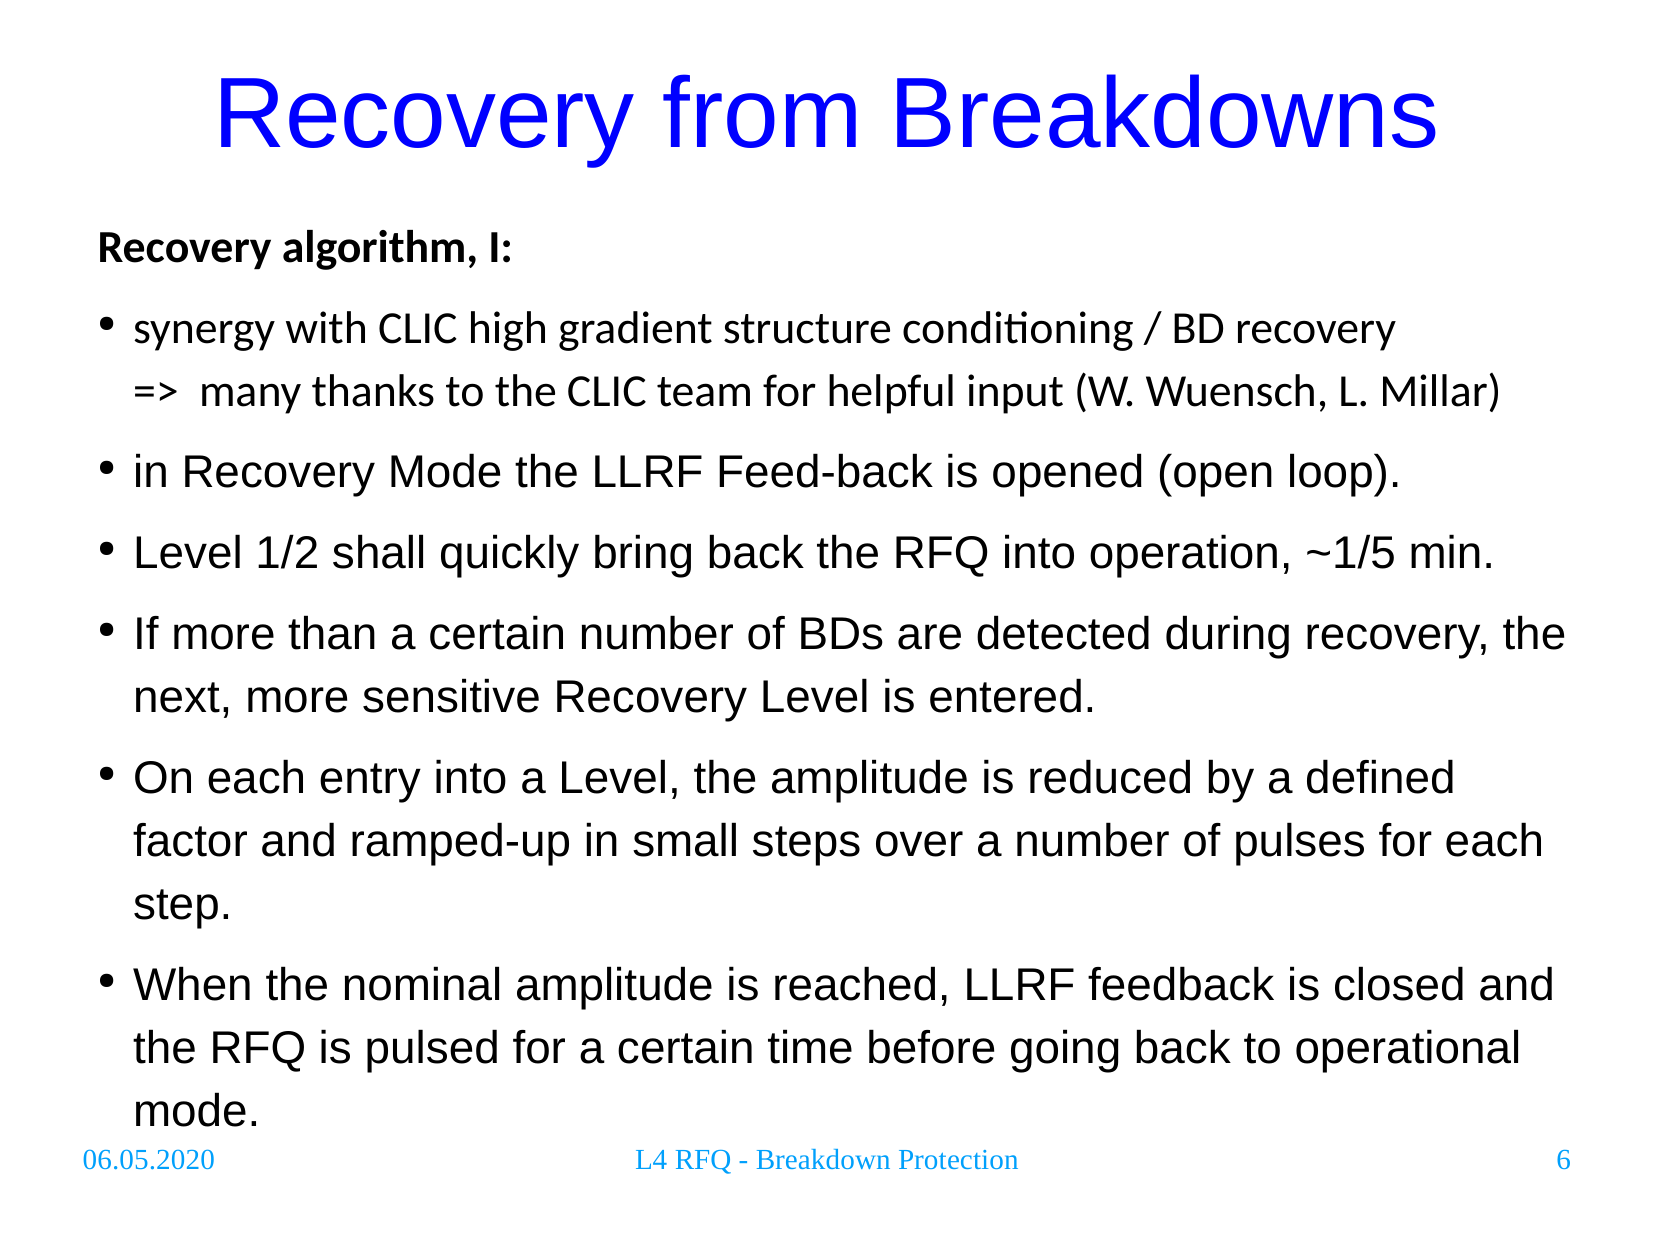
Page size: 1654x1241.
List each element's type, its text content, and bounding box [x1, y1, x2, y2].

title Recovery from Breakdowns [82, 49, 1571, 178]
text_box Recovery algorithm, I: synergy with CLIC high gradient structure conditioning / BD recovery => many thanks to the CLIC team for helpful input (W. Wuensch, L. Millar) in Recovery Mode the LLRF Feed-back is opened (open loop). Level 1/2 shall quickly bring back the RFQ into operation, ~1/5 min. If more than a certain number of BDs are detected during recovery, the next, more sensitive Recovery Level is entered. On each entry into a Level, the amplitude is reduced by a defined factor and ramped-up in small steps over a number of pulses for each step. When the nominal amplitude is reached, LLRF feedback is closed and the RFQ is pulsed for a certain time before going back to operational mode. [82, 200, 1595, 1134]
